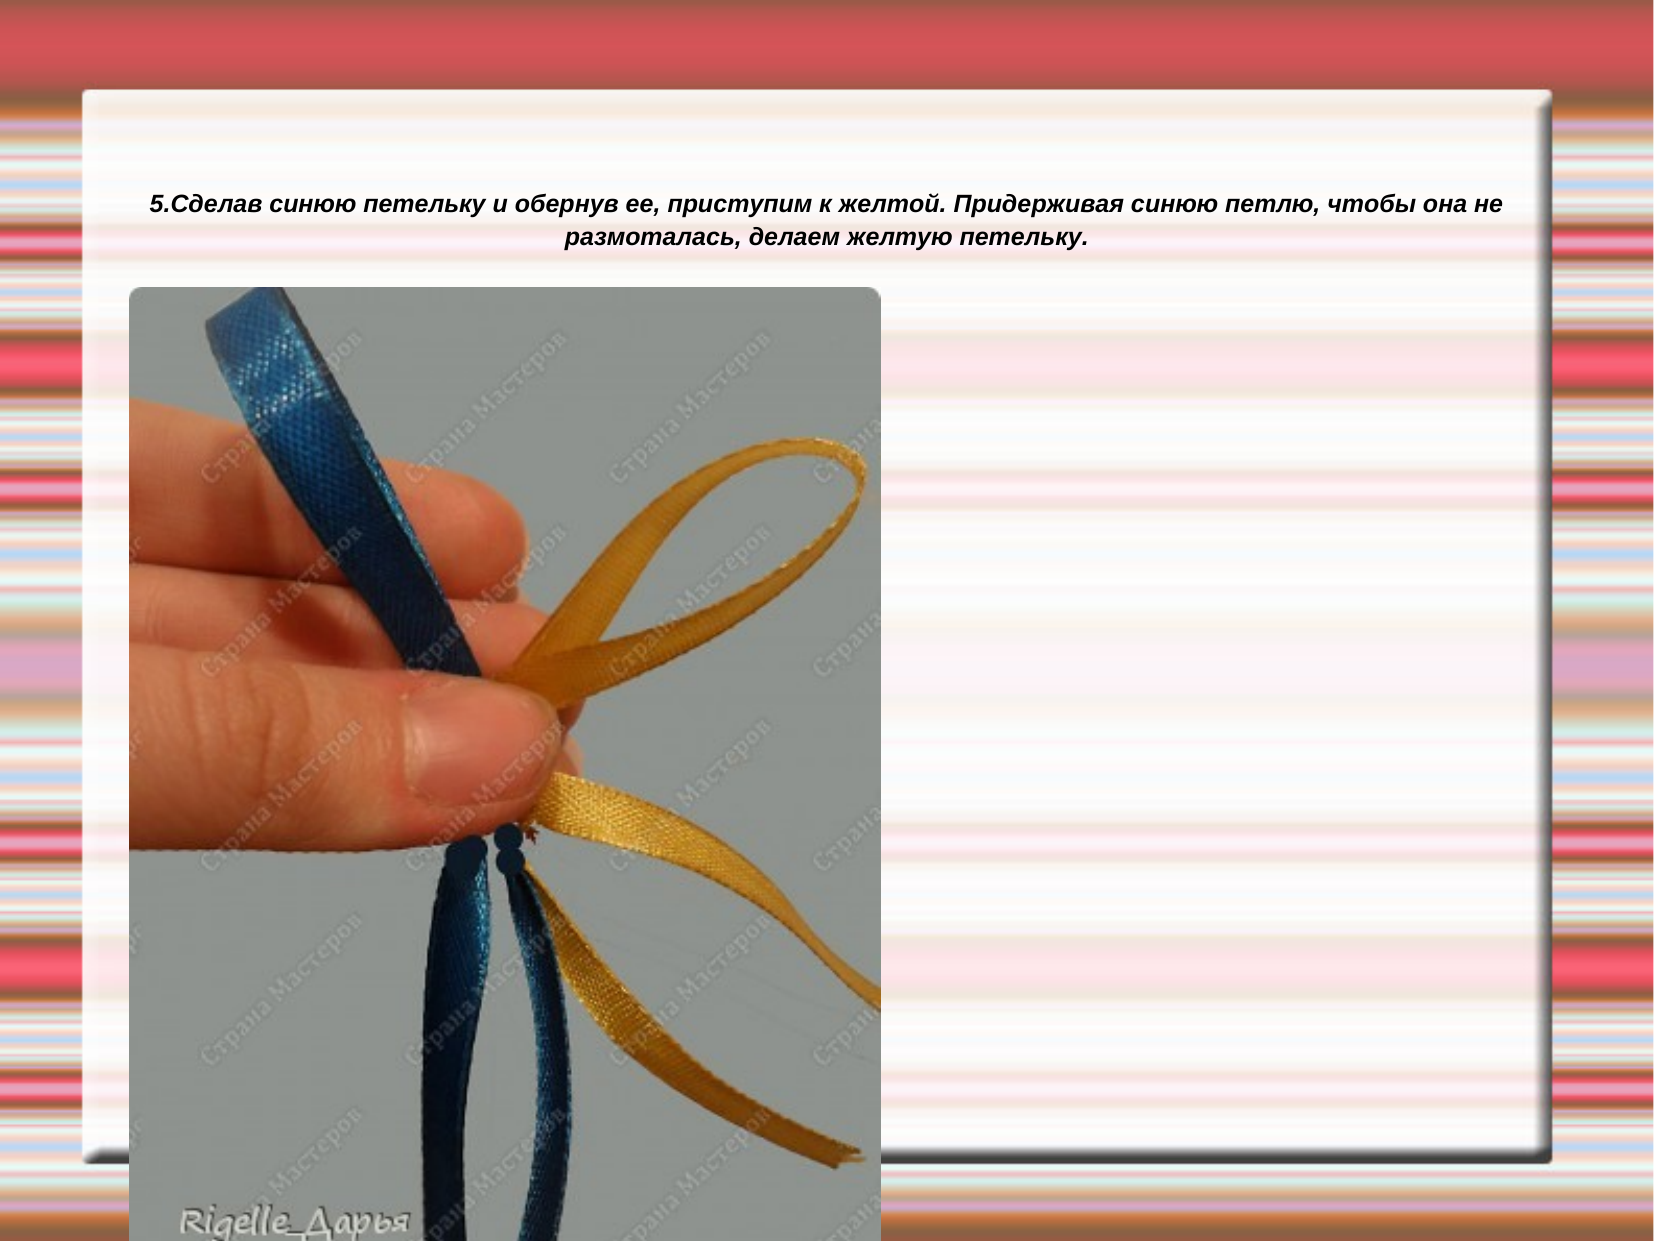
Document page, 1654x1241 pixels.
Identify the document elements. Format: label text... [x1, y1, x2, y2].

picture [0, 0, 1654, 1241]
title 5.Сделав синюю петельку и обернув ее, приступим к желтой. Придерживая синюю петлю, чтобы она не размоталась, делаем желтую петельку. [121, 114, 1534, 322]
